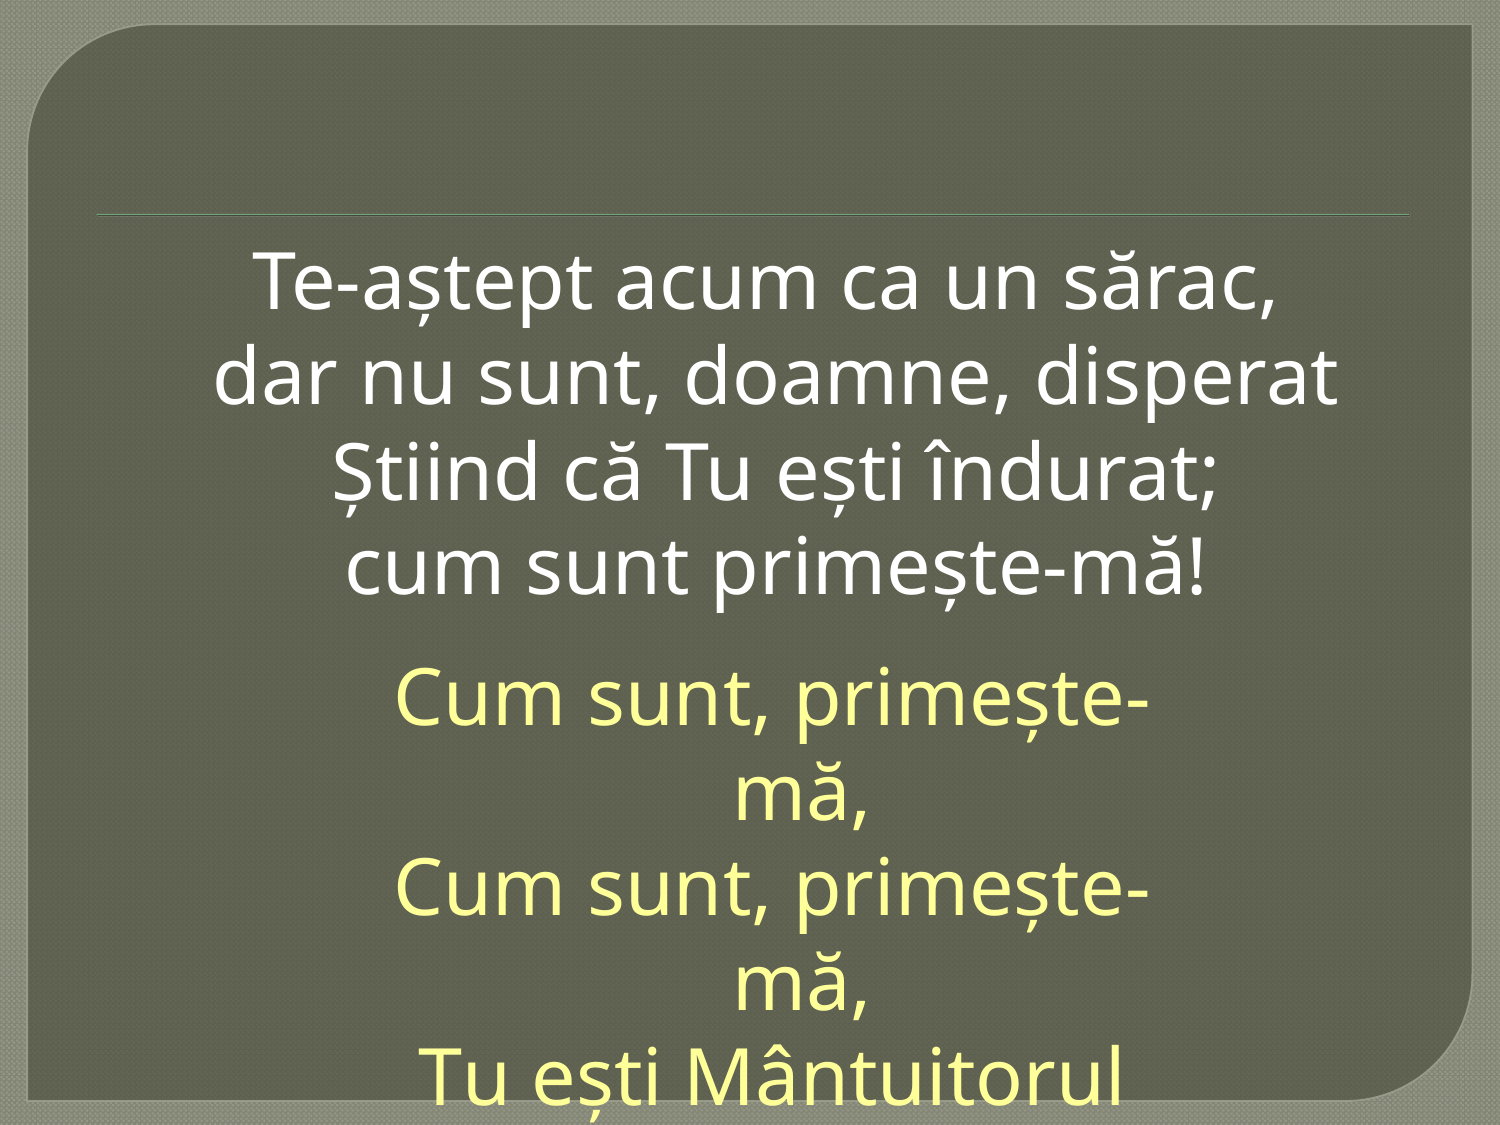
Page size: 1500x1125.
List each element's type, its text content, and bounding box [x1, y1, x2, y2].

list Te-aştept acum ca un sărac, dar nu sunt, doamne, disperat Ştiind că Tu eşti îndurat; cum sunt primeşte-mă! [75, 222, 1426, 966]
picture [0, 0, 1500, 1125]
title [75, 44, 1426, 222]
text_box Cum sunt, primeşte-mă, Cum sunt, primeşte-mă, Tu eşti Mântuitorul meu, Cum sunt, primeşte-mă, [272, 638, 1220, 1034]
